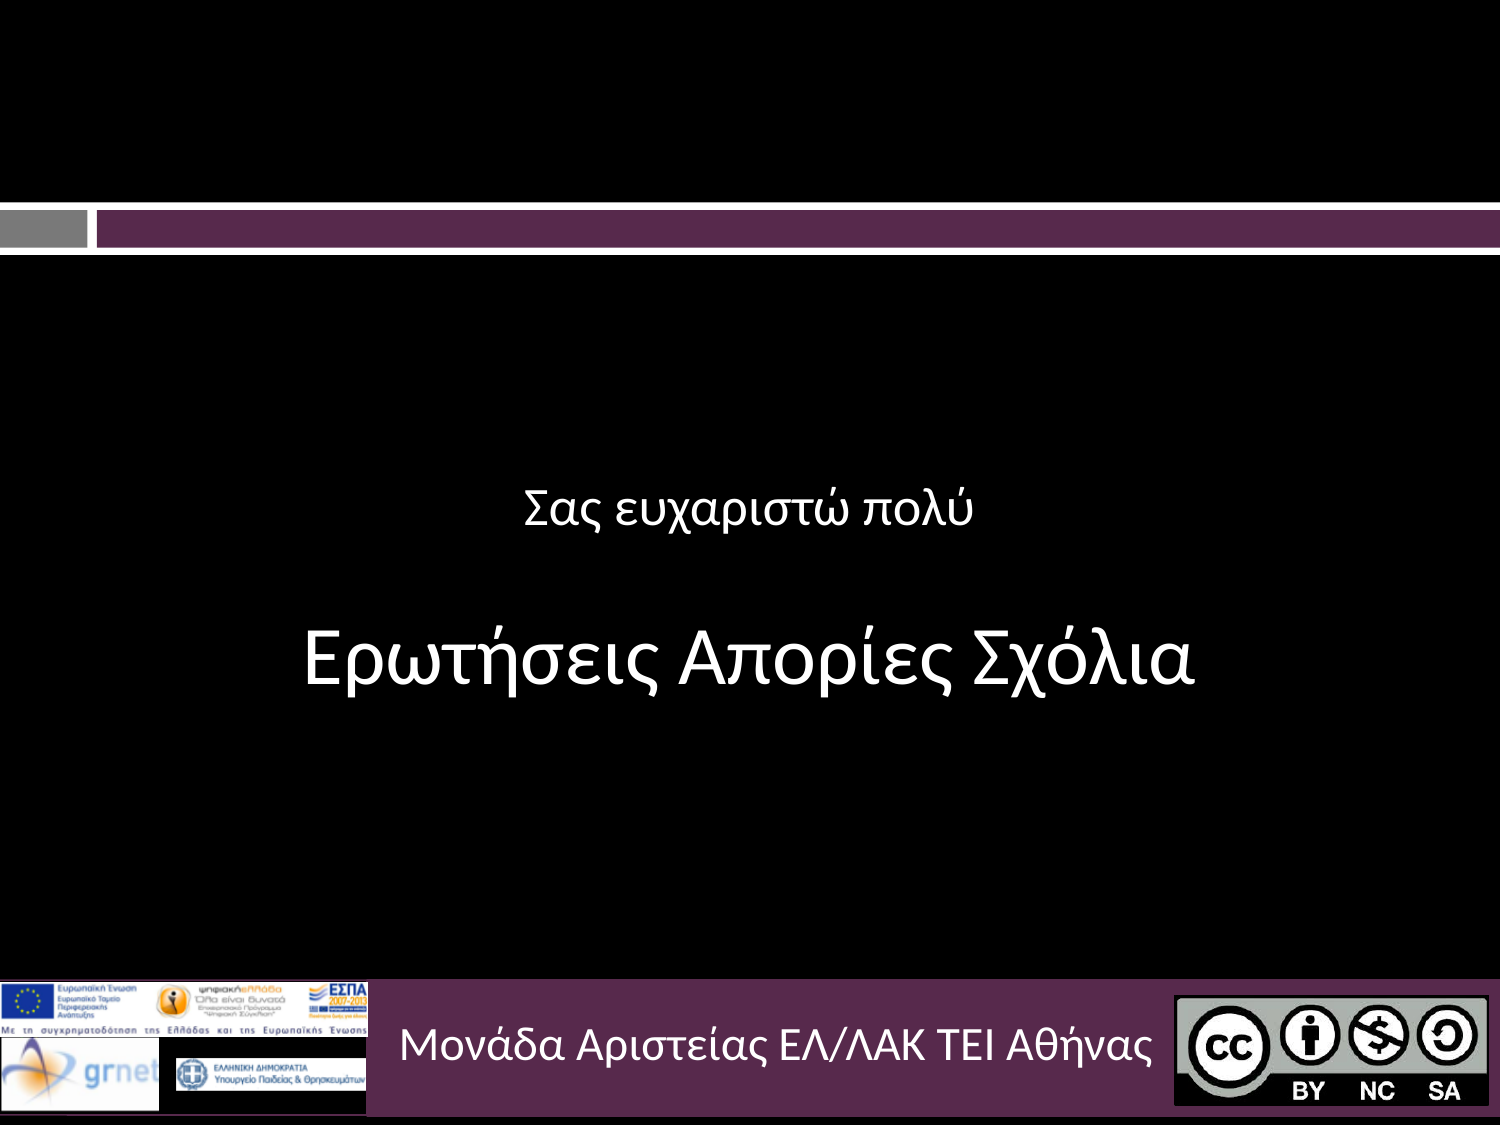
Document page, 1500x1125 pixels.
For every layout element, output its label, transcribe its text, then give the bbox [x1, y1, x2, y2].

picture [1174, 995, 1489, 1106]
picture [175, 1057, 366, 1092]
title Σας ευχαριστώ πολύ Ερωτήσεις Απορίες Σχόλια [218, 408, 1282, 709]
picture [0, 982, 368, 1113]
text_box Μονάδα Αριστείας ΕΛ/ΛΑΚ ΤΕΙ Αθήνας [383, 992, 1488, 1105]
